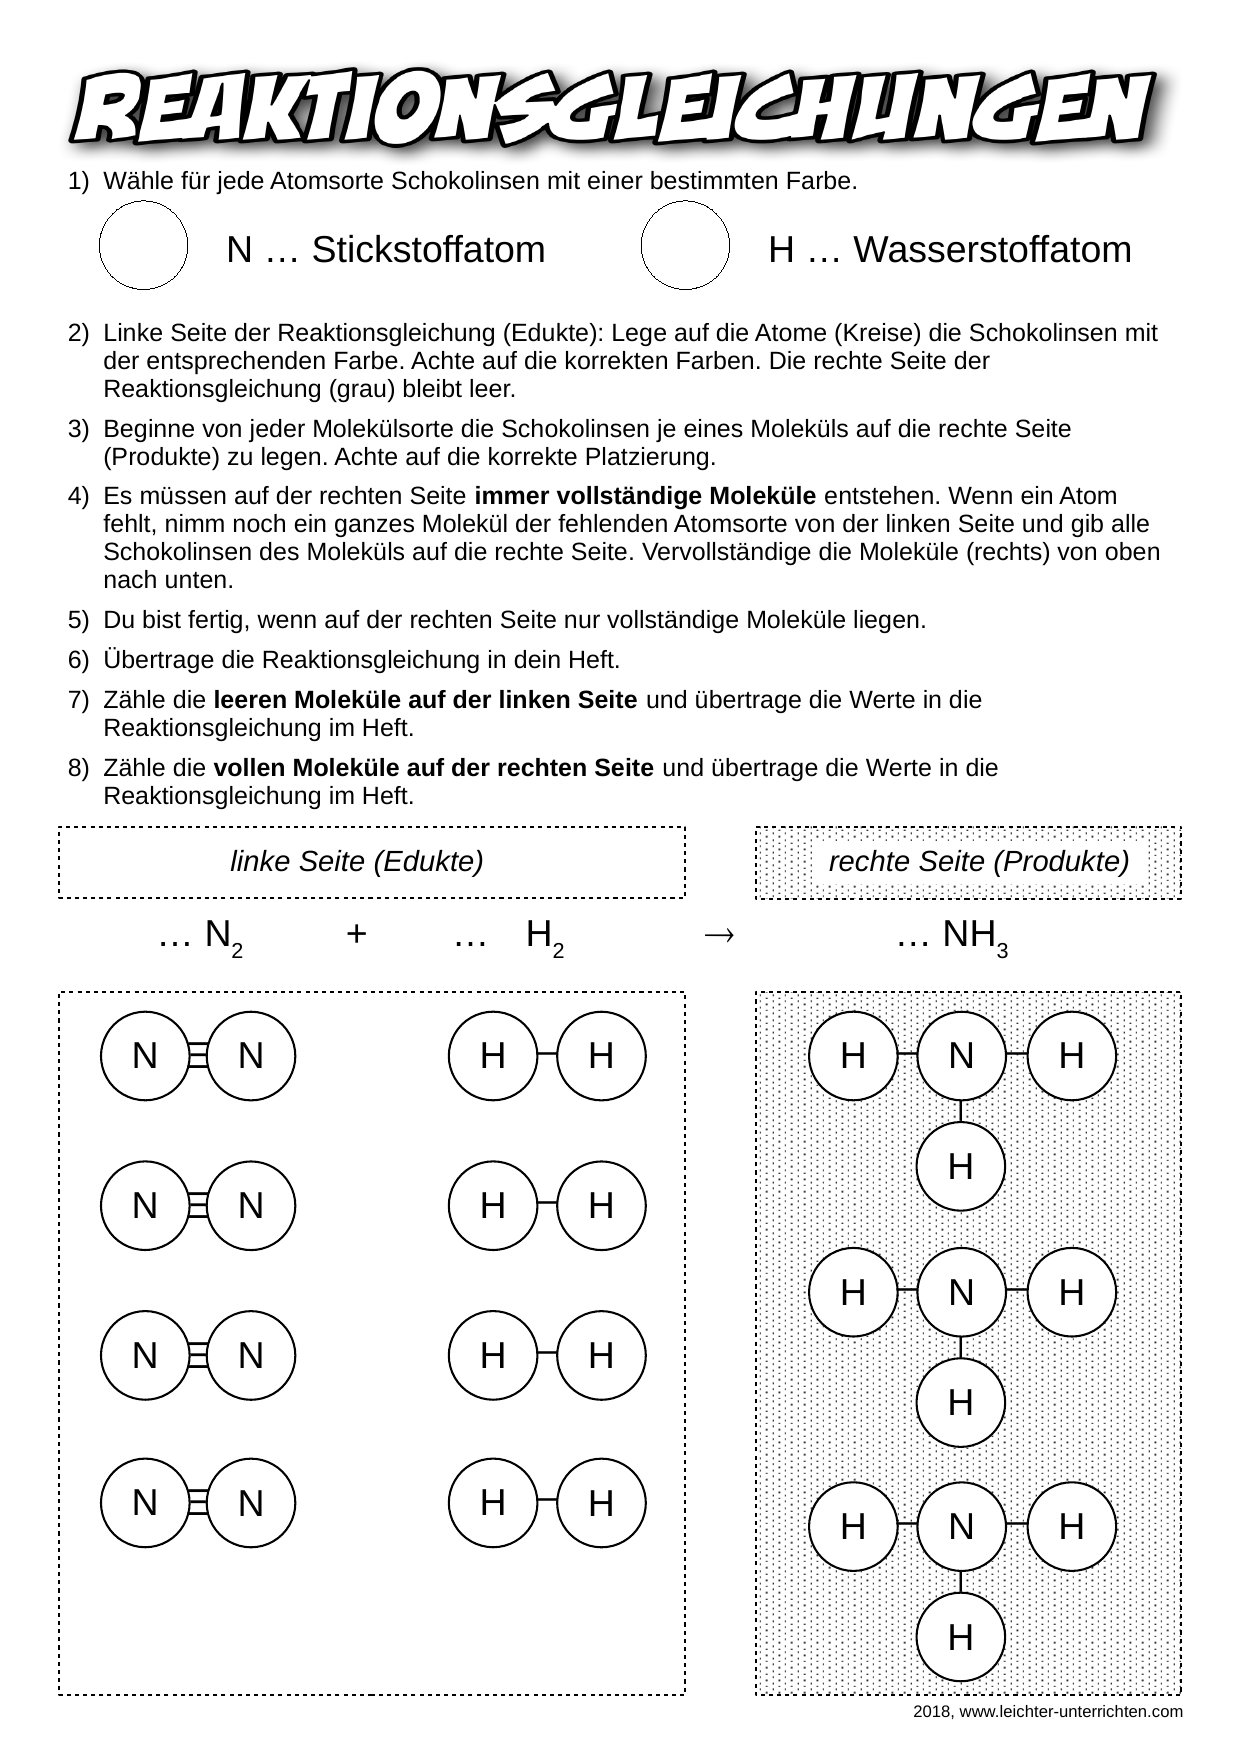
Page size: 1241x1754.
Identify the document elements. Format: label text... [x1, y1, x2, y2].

text_box H [825, 1027, 882, 1085]
text_box N [933, 1027, 991, 1085]
text_box ‒ [521, 1171, 573, 1229]
text_box H [464, 1474, 522, 1532]
text_box Ξ [171, 1027, 226, 1085]
text_box H [573, 1027, 630, 1085]
text_box [217, 1011, 296, 1101]
text_box [448, 1311, 532, 1400]
text_box N [226, 1177, 280, 1235]
text_box H [464, 1177, 522, 1235]
text_box [100, 1311, 180, 1400]
text_box [755, 992, 1182, 1694]
text_box H [573, 1177, 630, 1235]
text_box ‒ [881, 1492, 933, 1550]
text_box N [933, 1498, 991, 1556]
text_box [100, 1011, 179, 1101]
text_box [448, 1458, 531, 1548]
text_box H [1043, 1263, 1101, 1321]
text_box ‒ [992, 1257, 1043, 1315]
text_box N [226, 1474, 280, 1532]
text_box ‒ [521, 1321, 573, 1378]
text_box ‒ [881, 1257, 933, 1315]
text_box [448, 1011, 531, 1101]
text_box H [932, 1137, 990, 1195]
text_box [448, 1161, 531, 1251]
text_box N [116, 1326, 171, 1384]
text_box [217, 1311, 296, 1400]
text_box [217, 1458, 296, 1548]
text_box [563, 1011, 646, 1101]
text_box ‒ [992, 1021, 1043, 1079]
text_box H [1043, 1027, 1101, 1085]
picture [59, 59, 1182, 159]
text_box H [825, 1263, 882, 1321]
text_box N [116, 1177, 171, 1235]
text_box [100, 1161, 179, 1251]
text_box ‒ [992, 1492, 1043, 1550]
text_box ‒ [521, 1468, 573, 1526]
text_box ‒ [881, 1021, 933, 1079]
text_box N [116, 1474, 171, 1532]
text_box Wähle für jede Atomsorte Schokolinsen mit einer bestimmten Farbe. Linke Seite der Reaktionsgleichung (Edukte): Lege auf die Atome (Kreise) die Schokolinsen mit der entsprechenden Farbe. Achte auf die korrekten Farben. Die rechte Seite der Reaktionsgleichung (grau) bleibt leer. Beginne von jeder Molekülsorte die Schokolinsen je eines Moleküls auf die rechte Seite (Produkte) zu legen. Achte auf die korrekte Platzierung. Es müssen auf der rechten Seite immer vollständige Moleküle entstehen. Wenn ein Atom fehlt, nimm noch ein ganzes Molekül der fehlenden Atomsorte von der linken Seite und gib alle Schokolinsen des Moleküls auf die rechte Seite. Vervollständige die Moleküle (rechts) von oben nach unten. Du bist fertig, wenn auf der rechten Seite nur vollständige Moleküle liegen. Übertrage die Reaktionsgleichung in dein Heft. Zähle die leeren Moleküle auf der linken Seite und übertrage die Werte in die Reaktionsgleichung im Heft. Zähle die vollen Moleküle auf der rechten Seite und übertrage die Werte in die Reaktionsgleichung im Heft. [53, 159, 1182, 817]
text_box ‒ [521, 1021, 573, 1079]
text_box H [932, 1608, 990, 1666]
text_box N [933, 1263, 991, 1321]
text_box [563, 1311, 646, 1400]
text_box H [1043, 1498, 1101, 1555]
text_box ‒ [936, 1325, 993, 1371]
text_box Ξ [171, 1326, 226, 1384]
text_box Ξ [171, 1474, 226, 1532]
text_box N [116, 1027, 171, 1085]
text_box H [825, 1498, 882, 1555]
text_box H [573, 1327, 630, 1384]
text_box [563, 1458, 646, 1548]
text_box [563, 1161, 646, 1251]
text_box 2018, www.leichter-unterrichten.com [194, 1694, 1199, 1737]
text_box [217, 1161, 296, 1251]
text_box ‒ [936, 1559, 993, 1605]
text_box H [464, 1326, 522, 1384]
text_box linke Seite (Edukte) rechte Seite (Produkte) … N2 + … H2  … NH3 [141, 830, 1146, 984]
text_box N [226, 1327, 280, 1384]
text_box [100, 1458, 179, 1548]
text_box Ξ [171, 1177, 226, 1235]
text_box N [226, 1027, 280, 1085]
text_box H [932, 1374, 990, 1431]
text_box [755, 826, 1182, 899]
text_box H [573, 1474, 630, 1532]
text_box H [464, 1027, 522, 1085]
text_box ‒ [936, 1089, 993, 1134]
